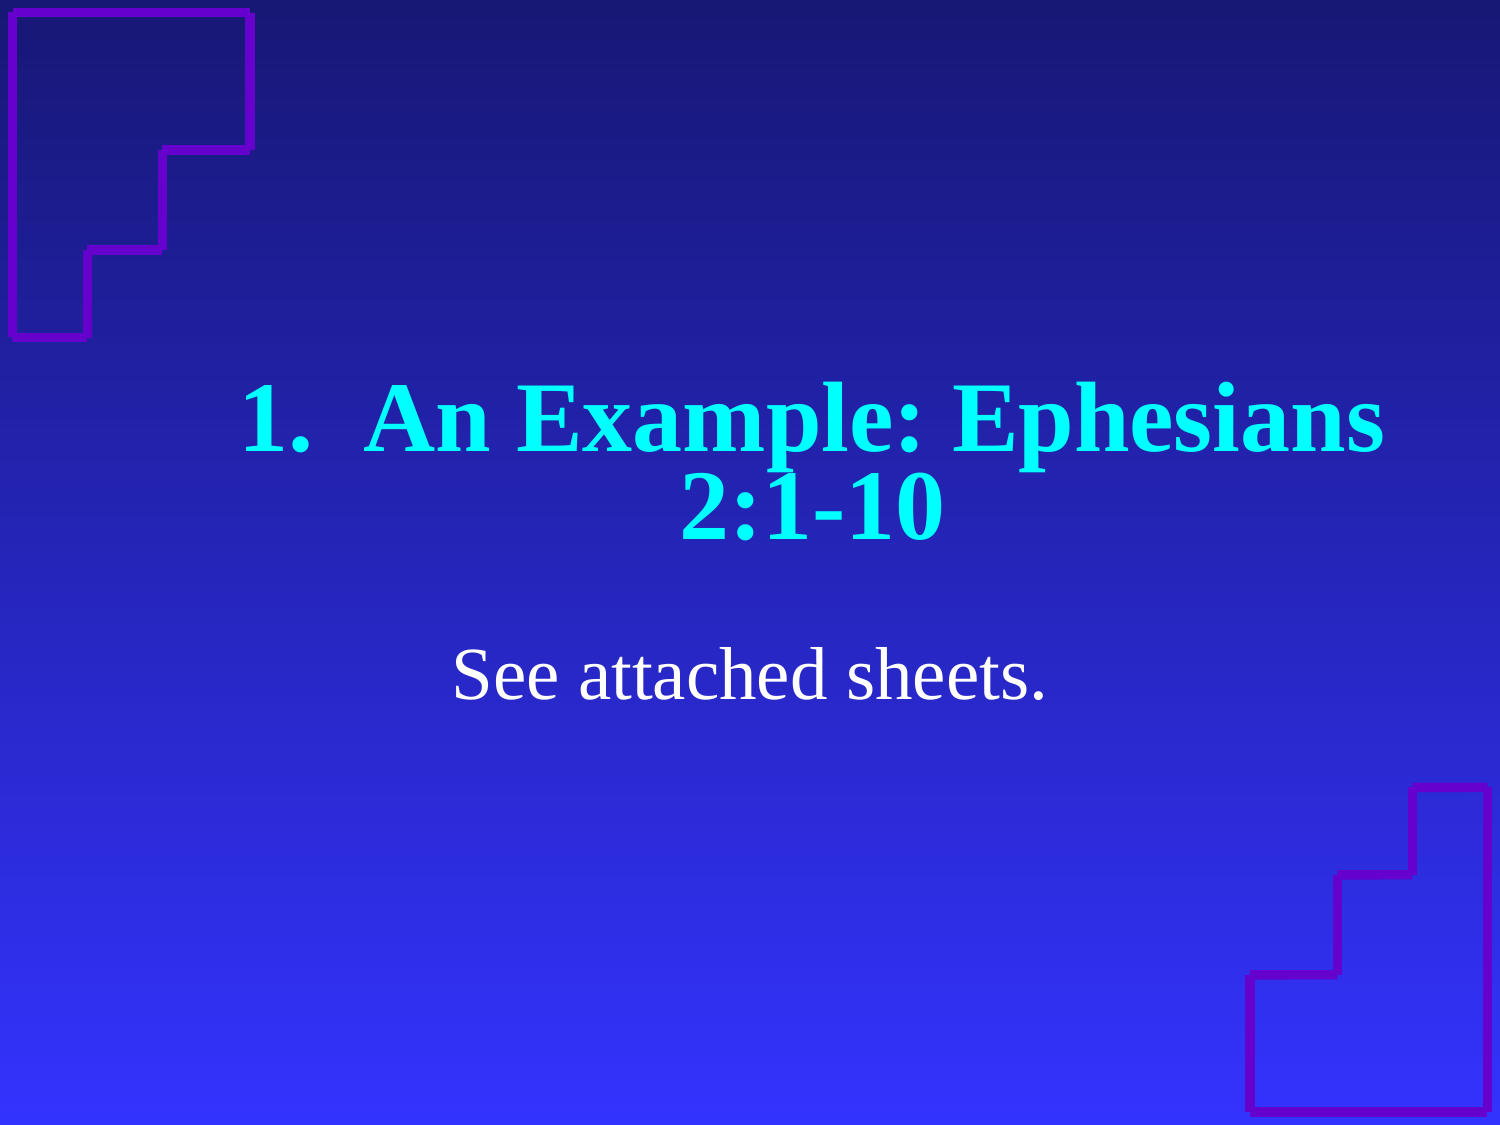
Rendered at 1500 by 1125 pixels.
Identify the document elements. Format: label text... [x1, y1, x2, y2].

title 1. An Example: Ephesians 2:1-10 [162, 361, 1463, 576]
subtitle See attached sheets. [225, 624, 1276, 838]
